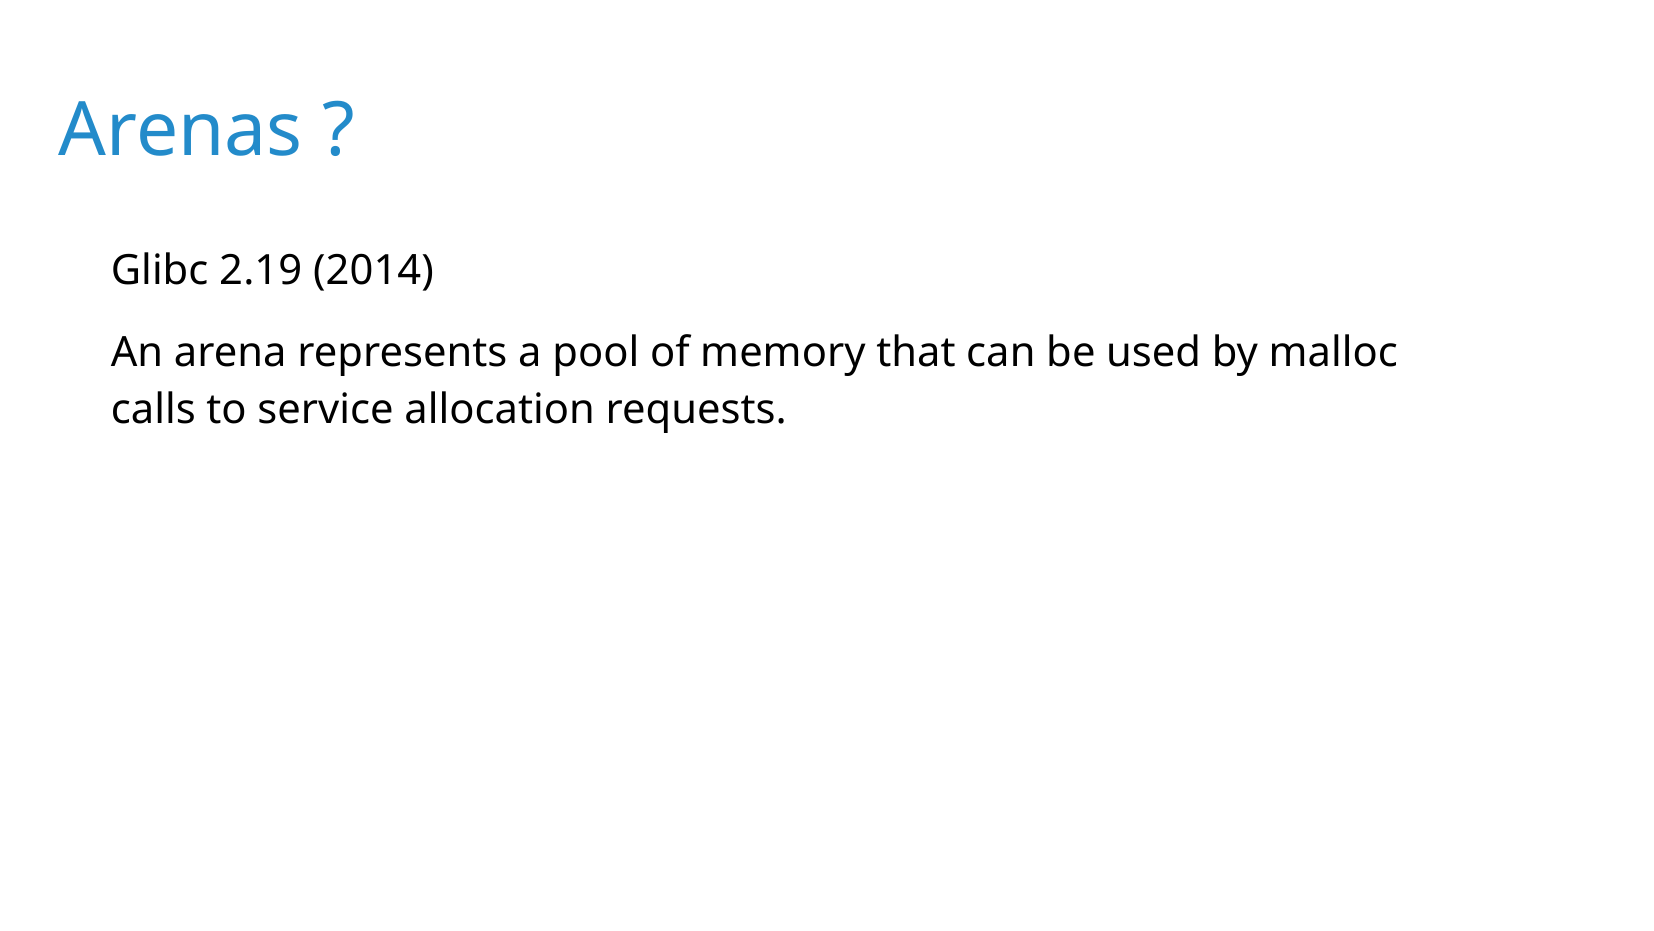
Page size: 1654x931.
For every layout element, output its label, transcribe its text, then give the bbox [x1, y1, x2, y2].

text_box Glibc 2.19 (2014) An arena represents a pool of memory that can be used by malloc calls to service allocation requests. [105, 240, 1411, 766]
title Arenas ? [59, 59, 1595, 178]
